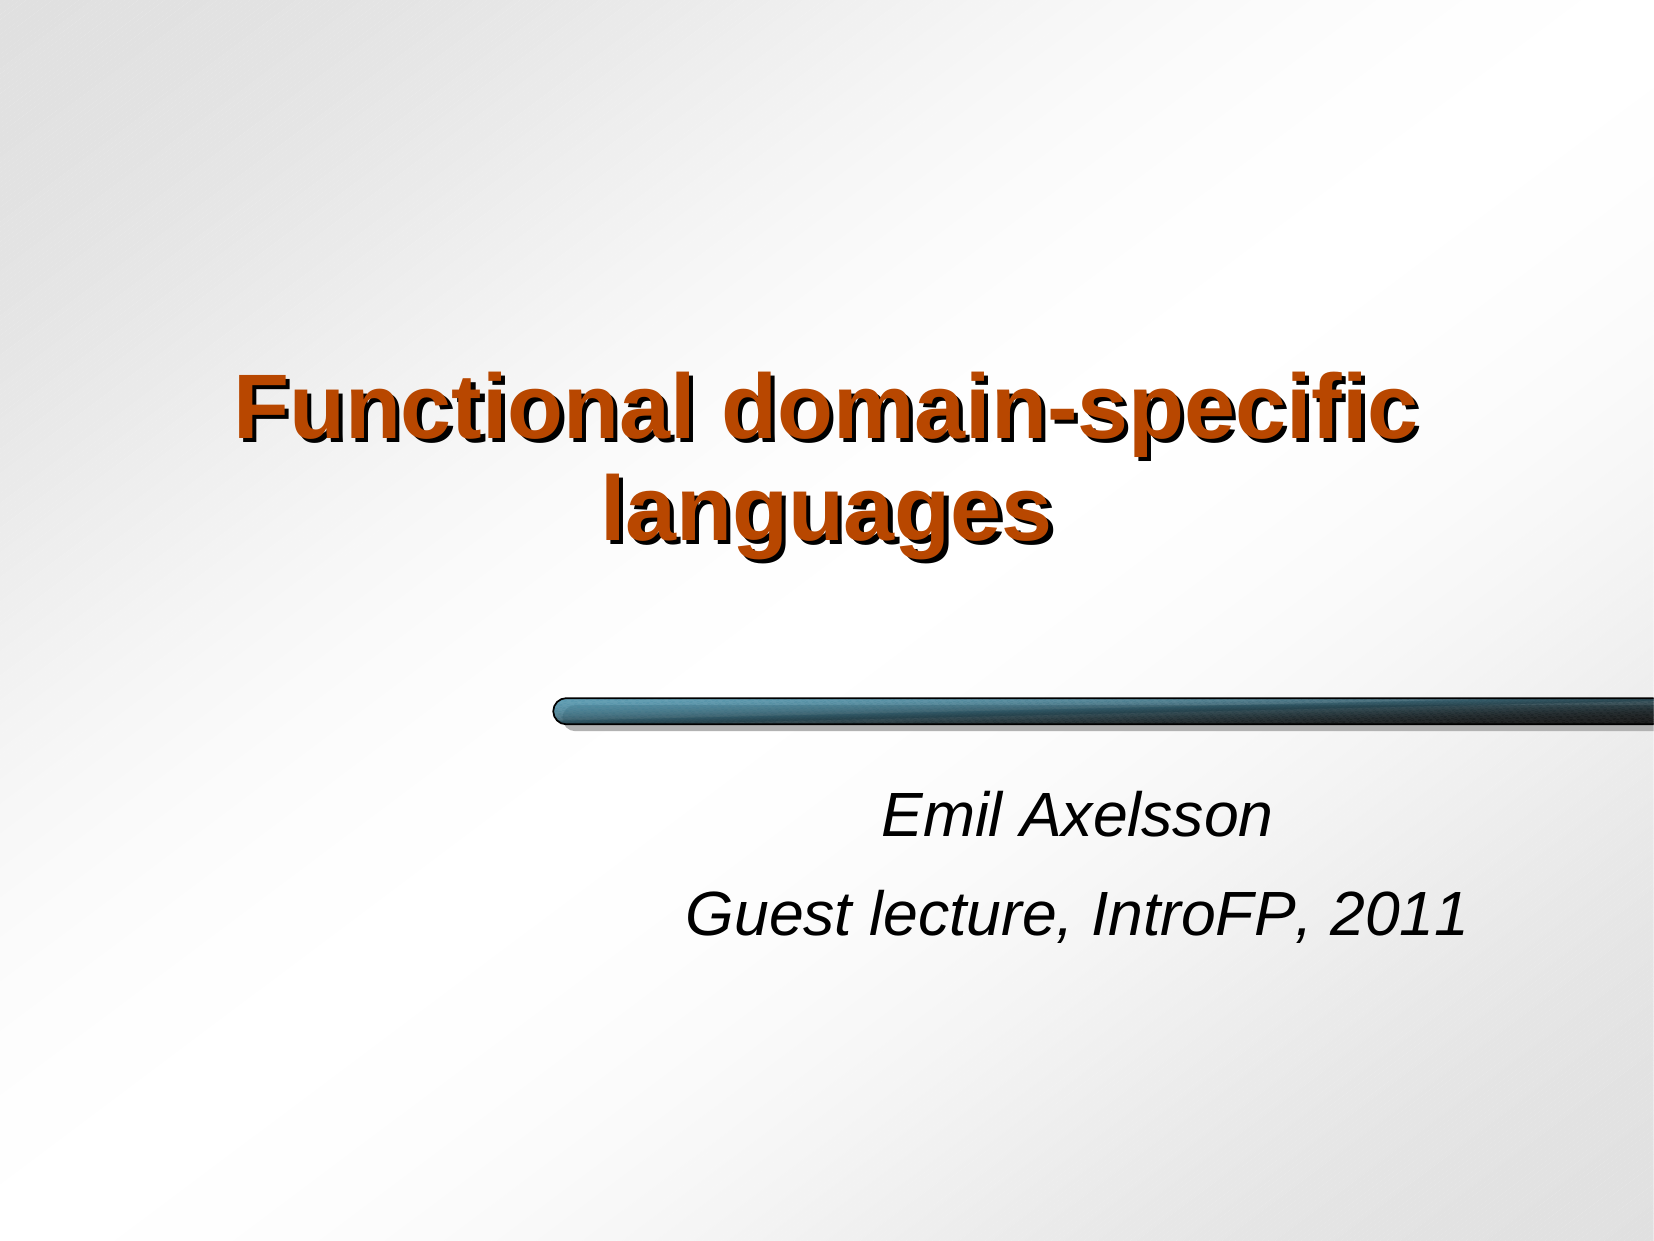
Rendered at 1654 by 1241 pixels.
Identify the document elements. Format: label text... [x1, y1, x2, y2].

title Functional domain-specific languages [177, 265, 1477, 650]
list Emil Axelsson Guest lecture, IntroFP, 2011 [537, 779, 1601, 1075]
